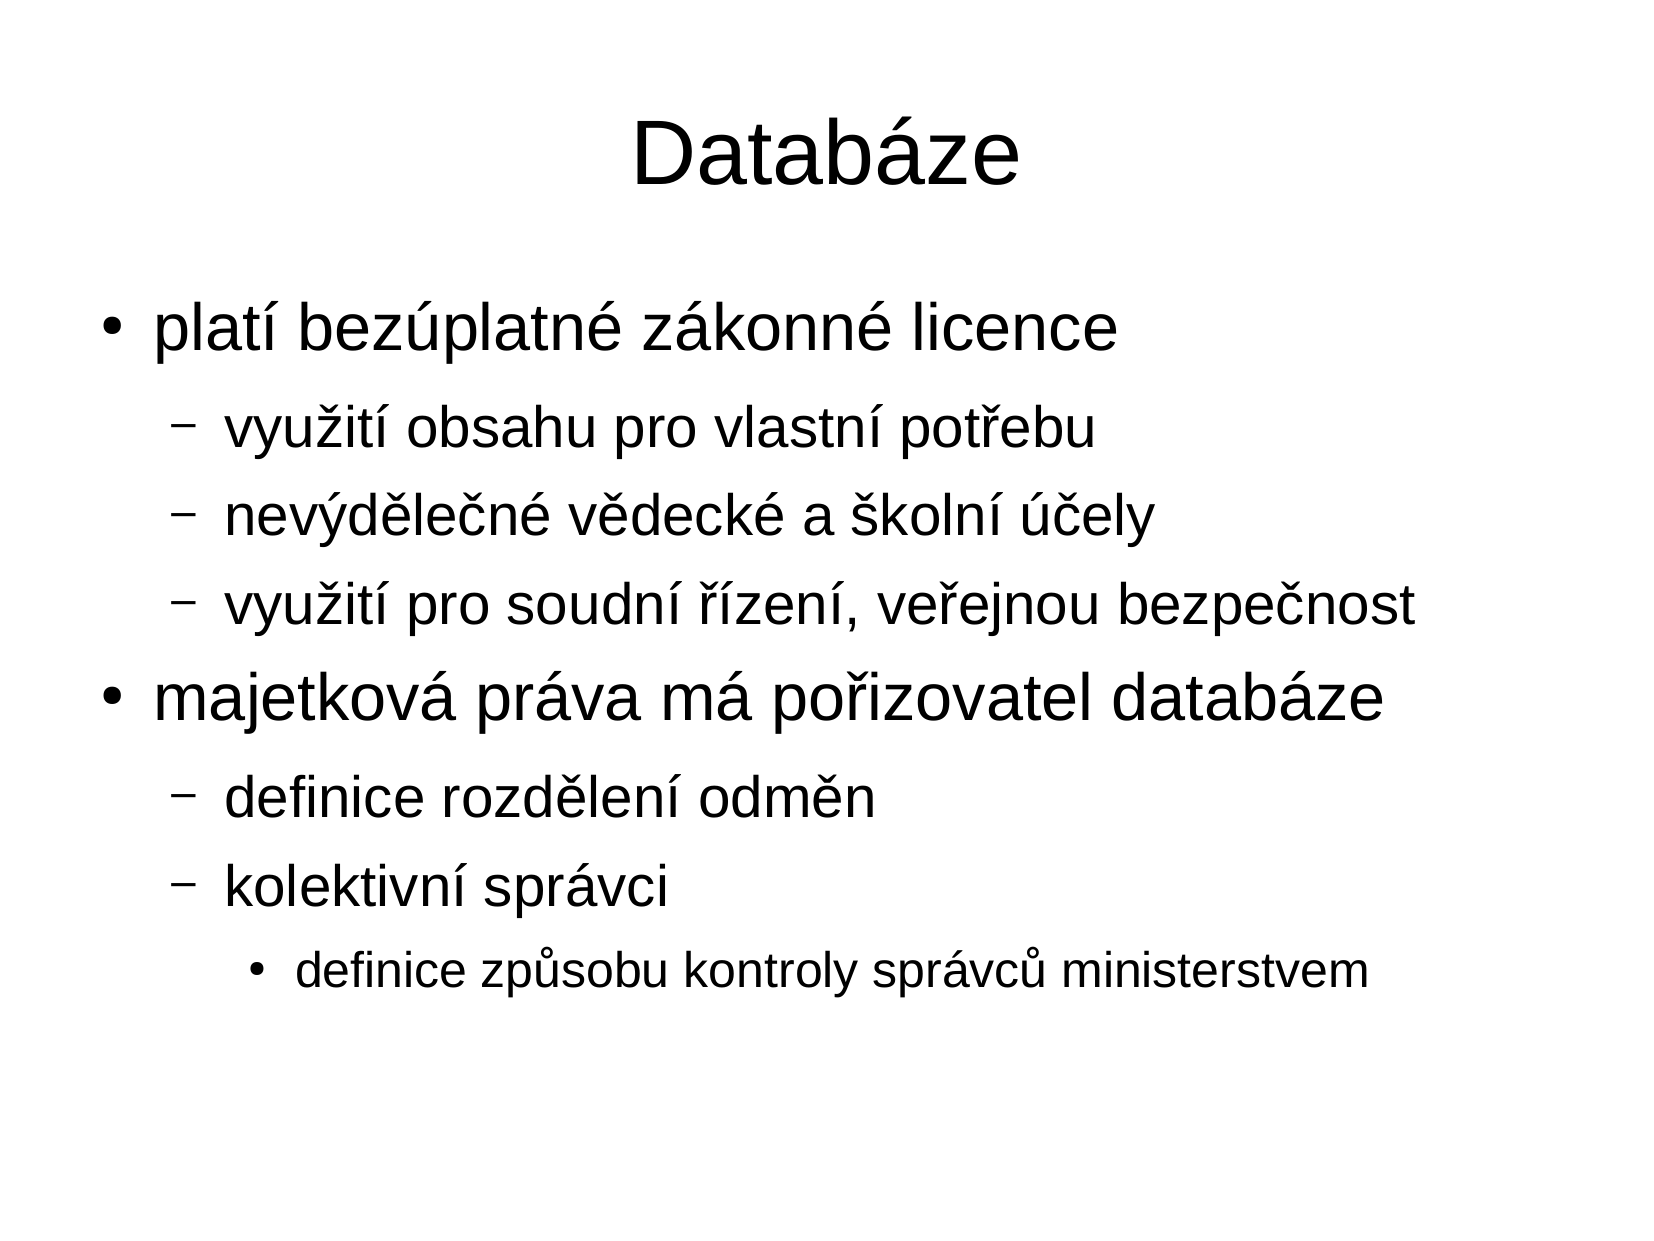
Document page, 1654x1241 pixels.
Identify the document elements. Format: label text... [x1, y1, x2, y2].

title Databáze [82, 49, 1571, 257]
list platí bezúplatné zákonné licence využití obsahu pro vlastní potřebu nevýdělečné vědecké a školní účely využití pro soudní řízení, veřejnou bezpečnost majetková práva má pořizovatel databáze definice rozdělení odměn kolektivní správci definice způsobu kontroly správců ministerstvem [82, 290, 1538, 1010]
